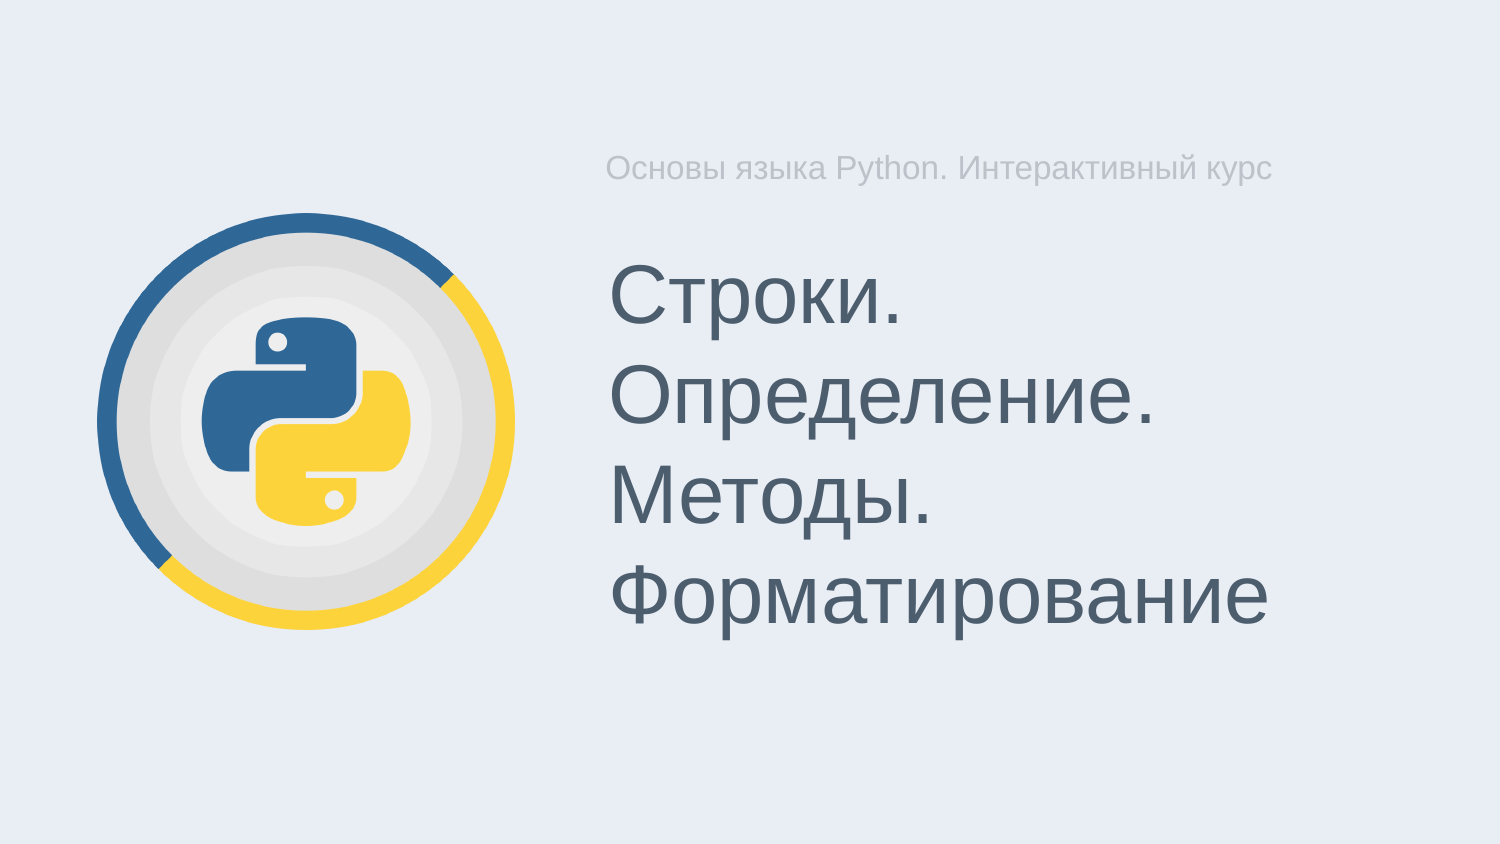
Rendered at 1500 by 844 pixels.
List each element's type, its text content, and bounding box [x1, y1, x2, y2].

title Основы языка Python. Интерактивный курс [601, 141, 1312, 188]
text_box Строки. Определение. Методы. Форматирование [603, 235, 1423, 608]
picture [97, 213, 515, 630]
